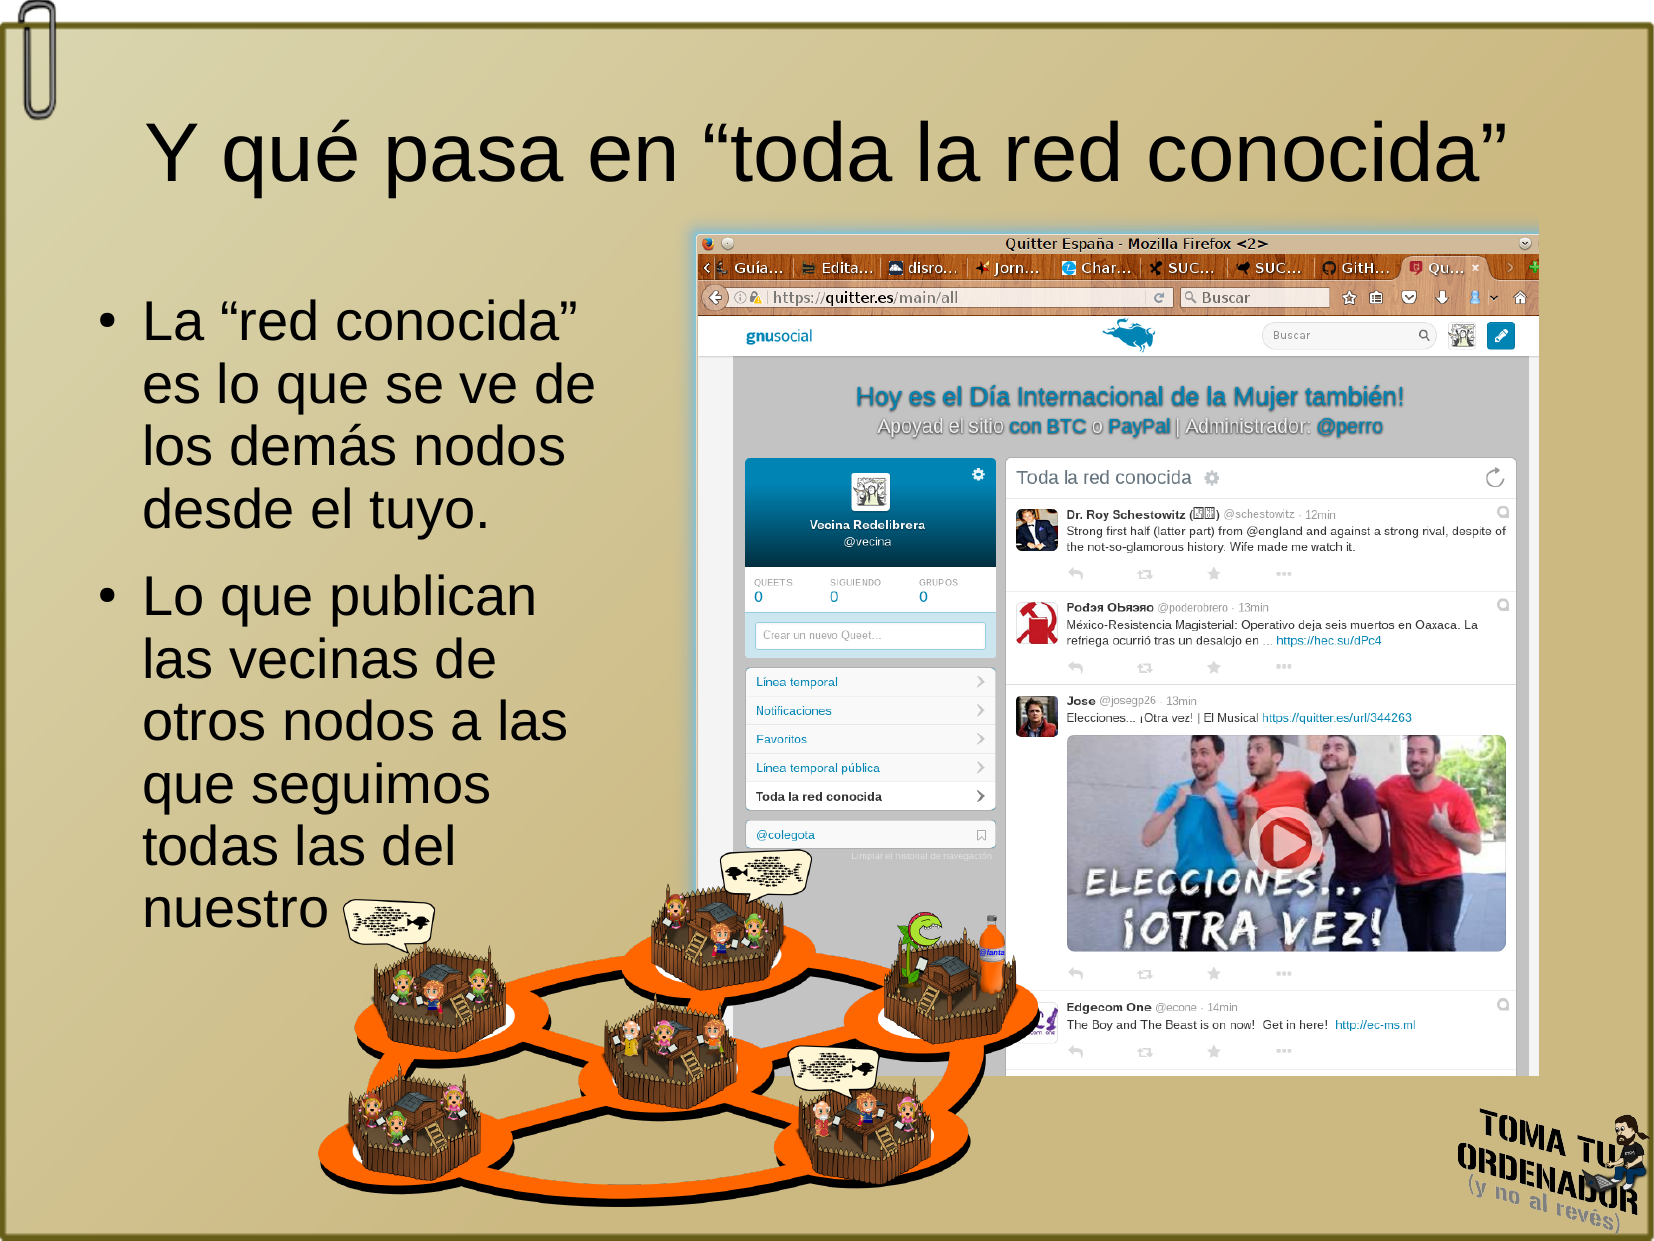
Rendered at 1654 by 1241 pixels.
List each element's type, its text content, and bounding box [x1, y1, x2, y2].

list La “red conocida” es lo que se ve de los demás nodos desde el tuyo. Lo que publican las vecinas de otros nodos a las que seguimos todas las del nuestro [82, 290, 603, 1010]
title Y qué pasa en “toda la red conocida” [82, 49, 1571, 257]
picture [0, 0, 1654, 1241]
